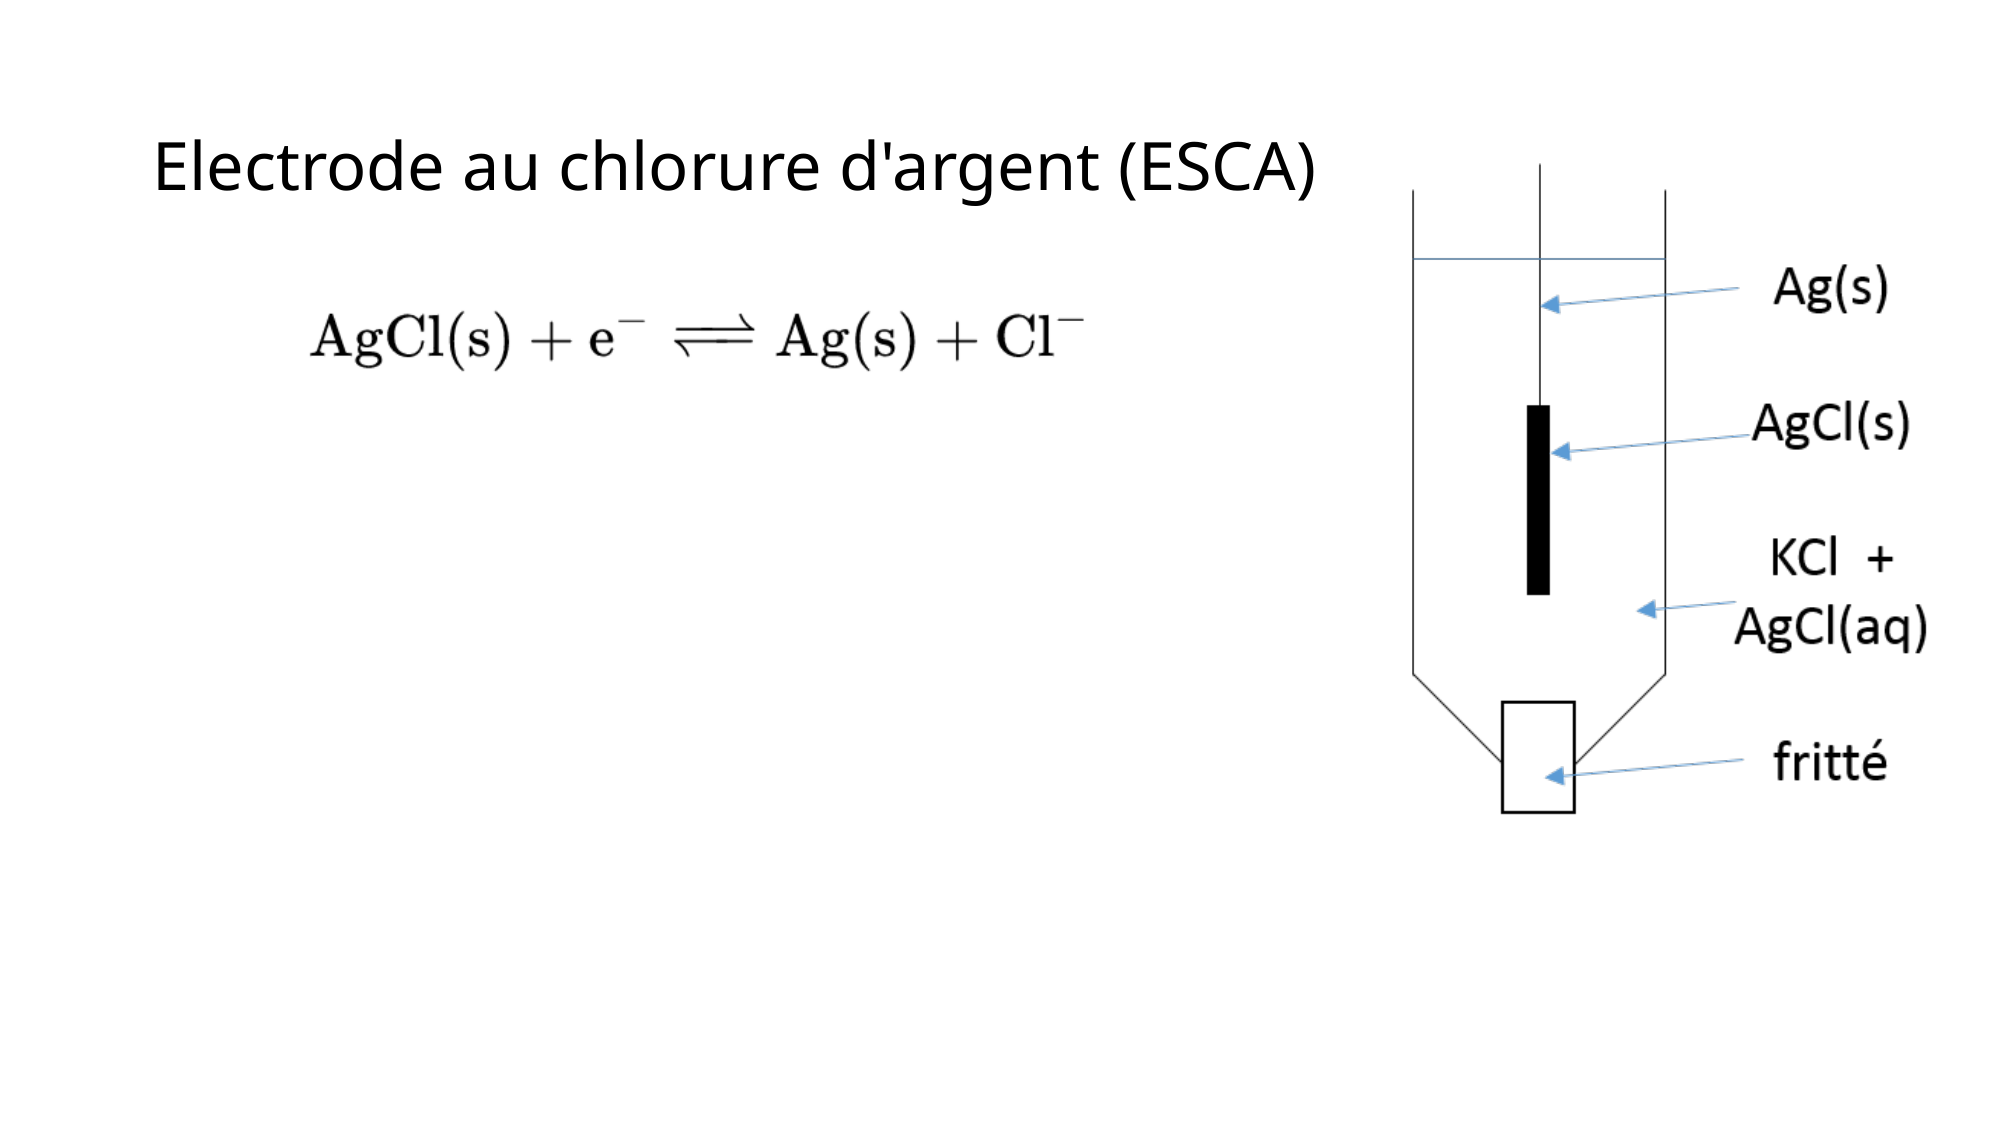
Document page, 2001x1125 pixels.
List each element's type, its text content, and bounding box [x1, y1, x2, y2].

picture [1356, 136, 1966, 851]
picture [292, 272, 1102, 409]
title Electrode au chlorure d'argent (ESCA) [137, 59, 1863, 278]
